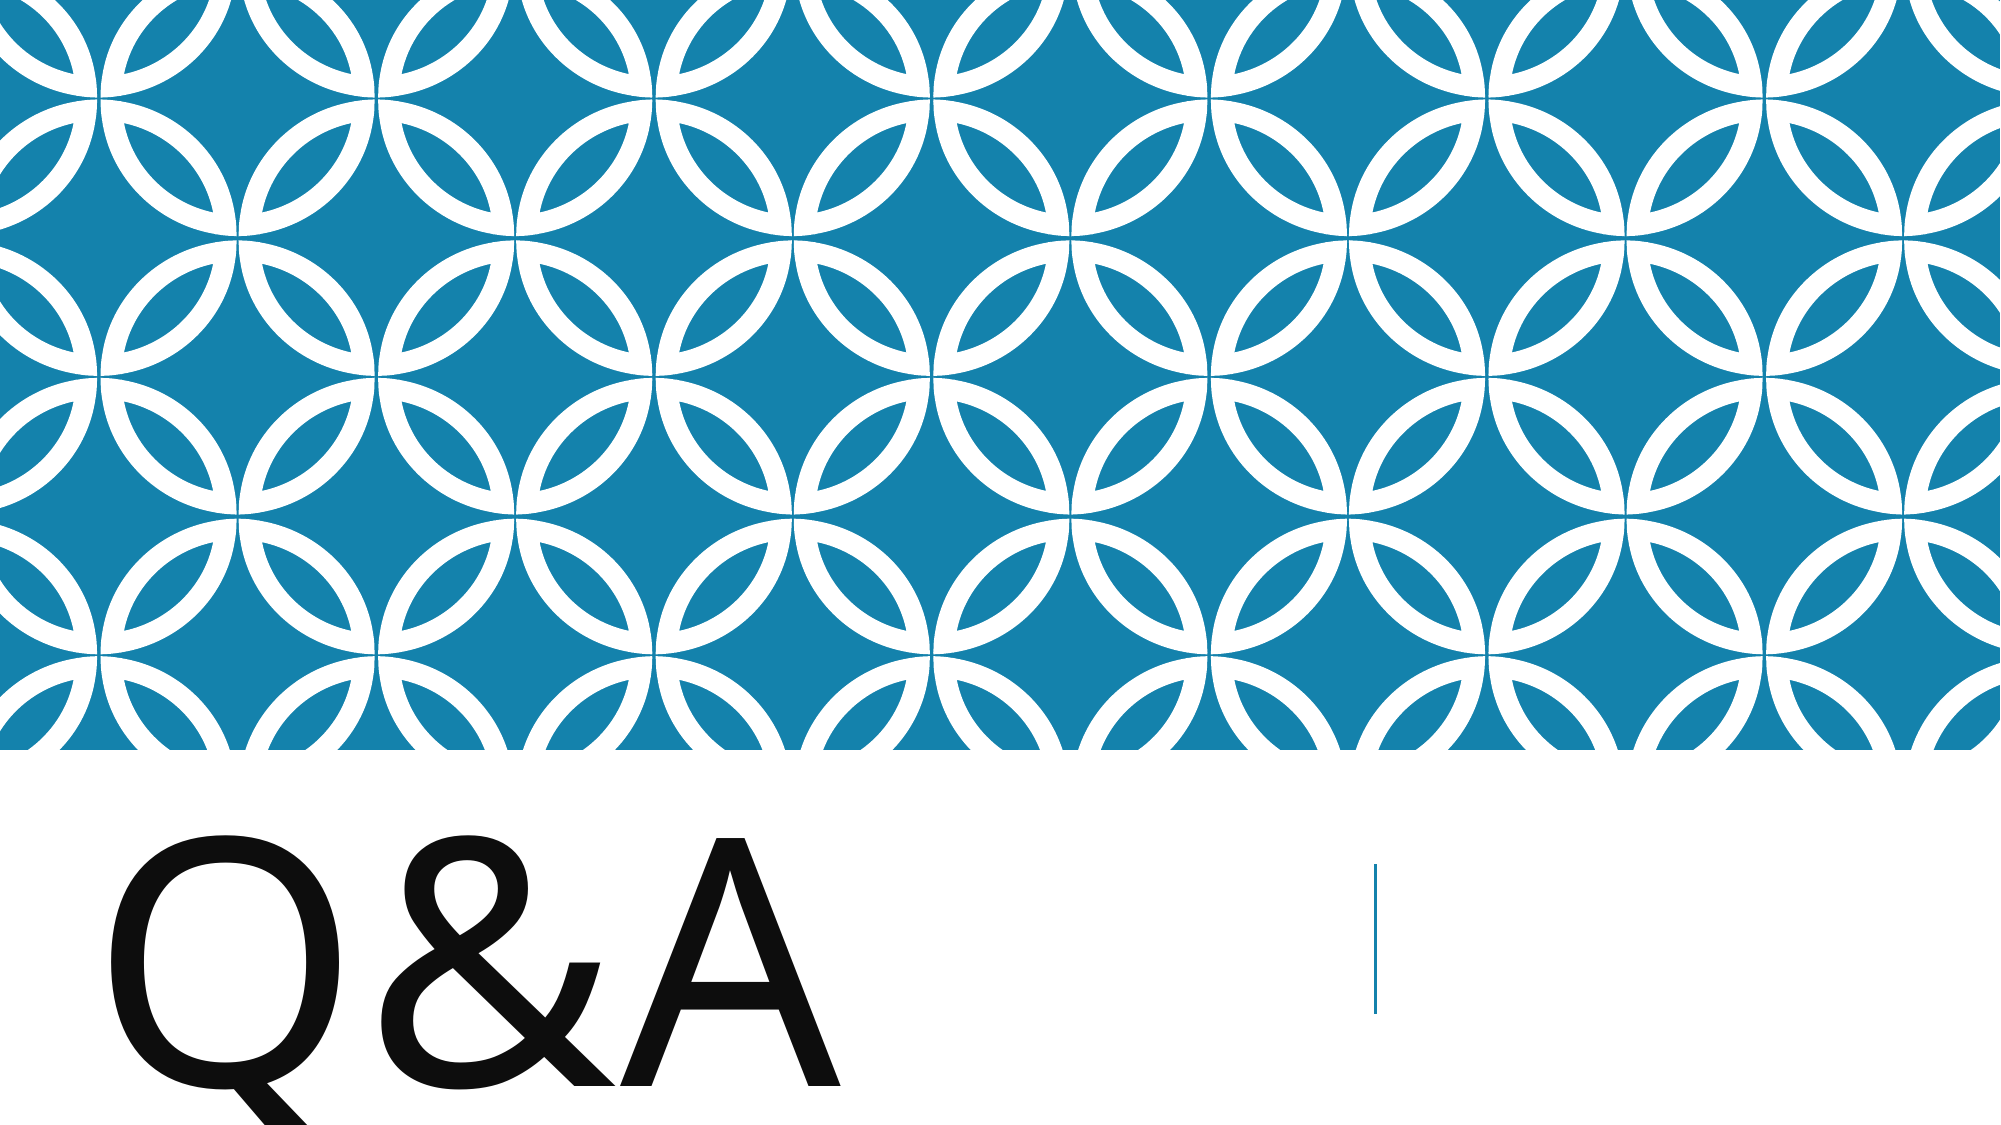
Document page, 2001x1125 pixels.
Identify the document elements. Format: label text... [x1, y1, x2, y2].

title Q&A [75, 813, 1351, 1054]
